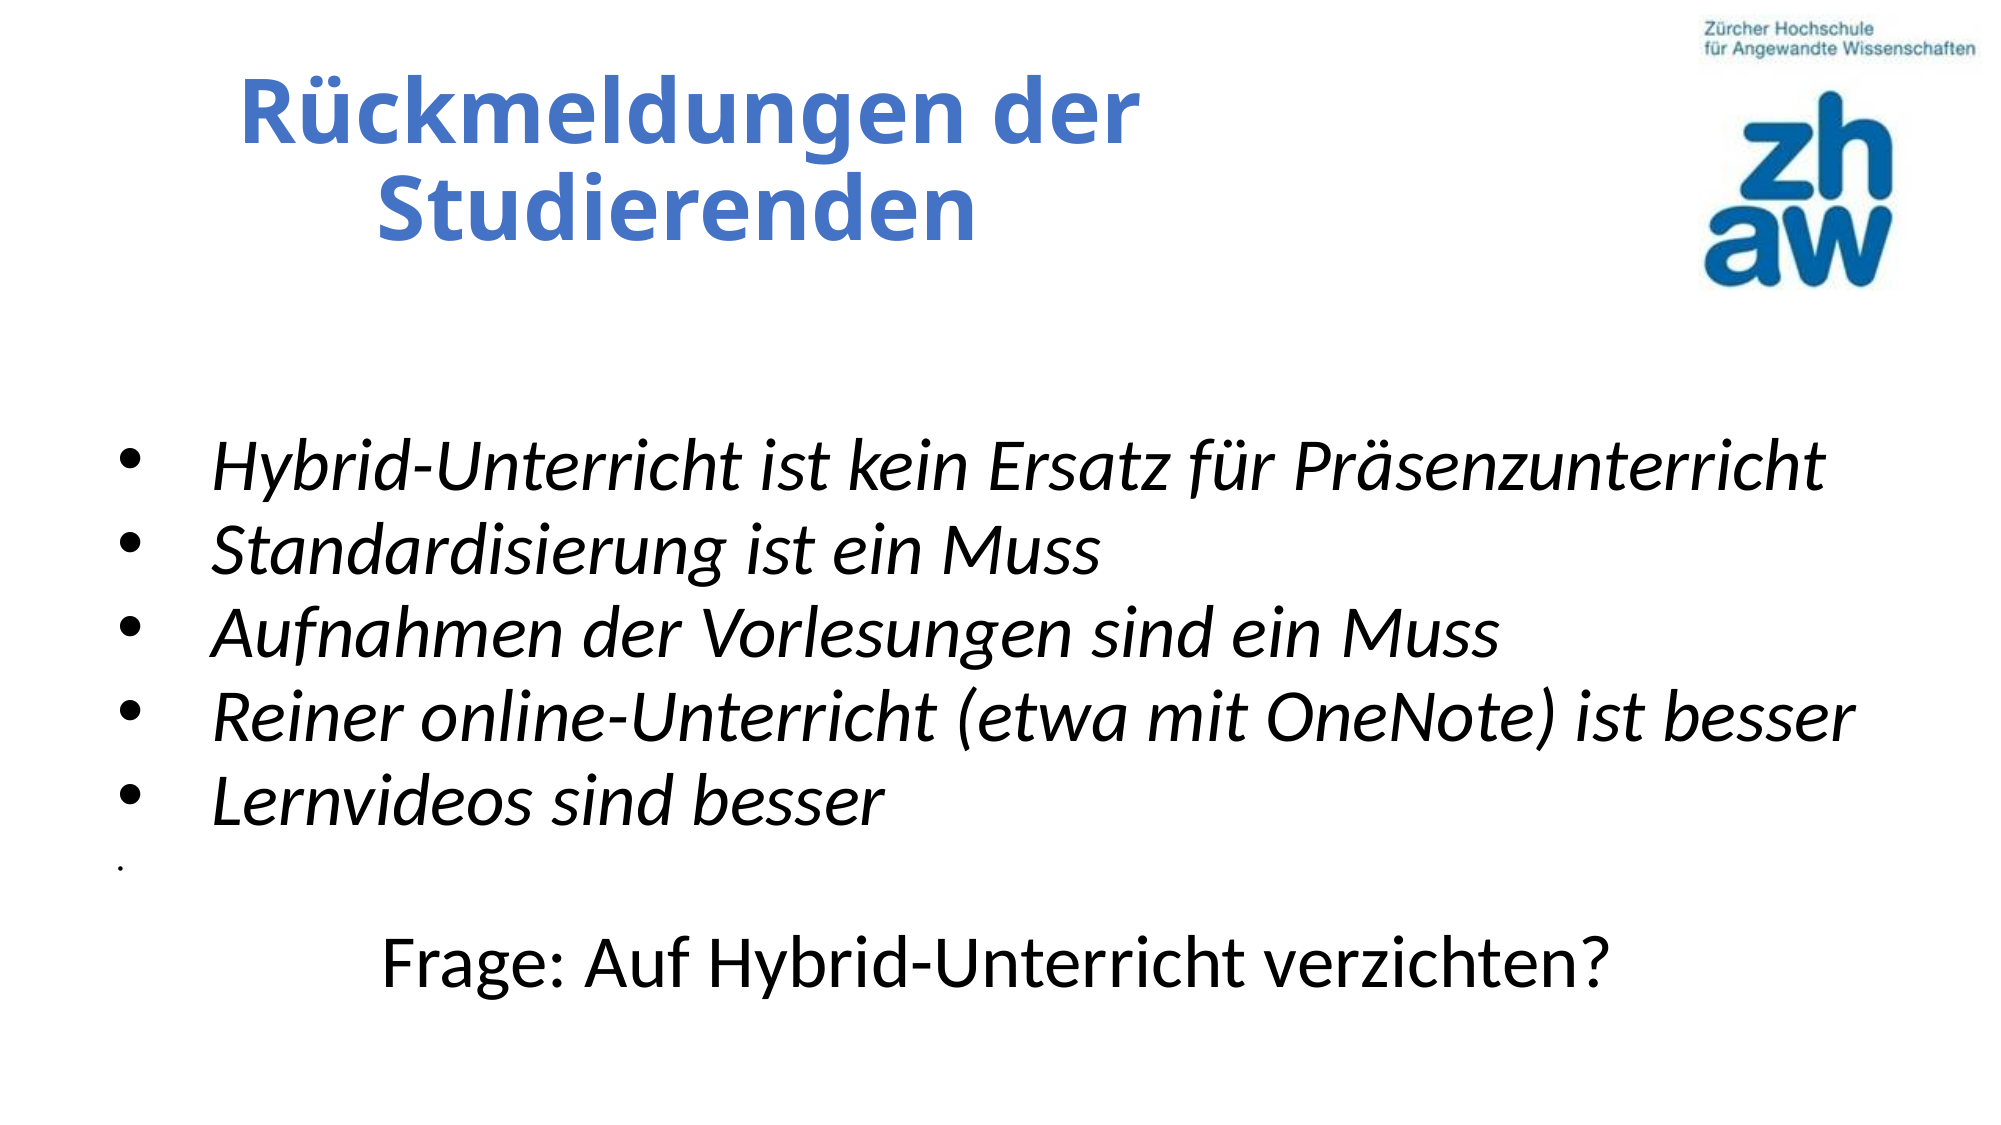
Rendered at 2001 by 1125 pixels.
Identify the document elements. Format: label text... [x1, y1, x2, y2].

subtitle Hybrid-Unterricht ist kein Ersatz für Präsenzunterricht Standardisierung ist ein Muss Aufnahmen der Vorlesungen sind ein Muss Reiner online-Unterricht (etwa mit OneNote) ist besser Lernvideos sind besser Frage: Auf Hybrid-Unterricht verzichten? [102, 321, 1894, 1085]
picture [1698, 14, 1982, 295]
title Rückmeldungen der Studierenden [56, 58, 1324, 170]
